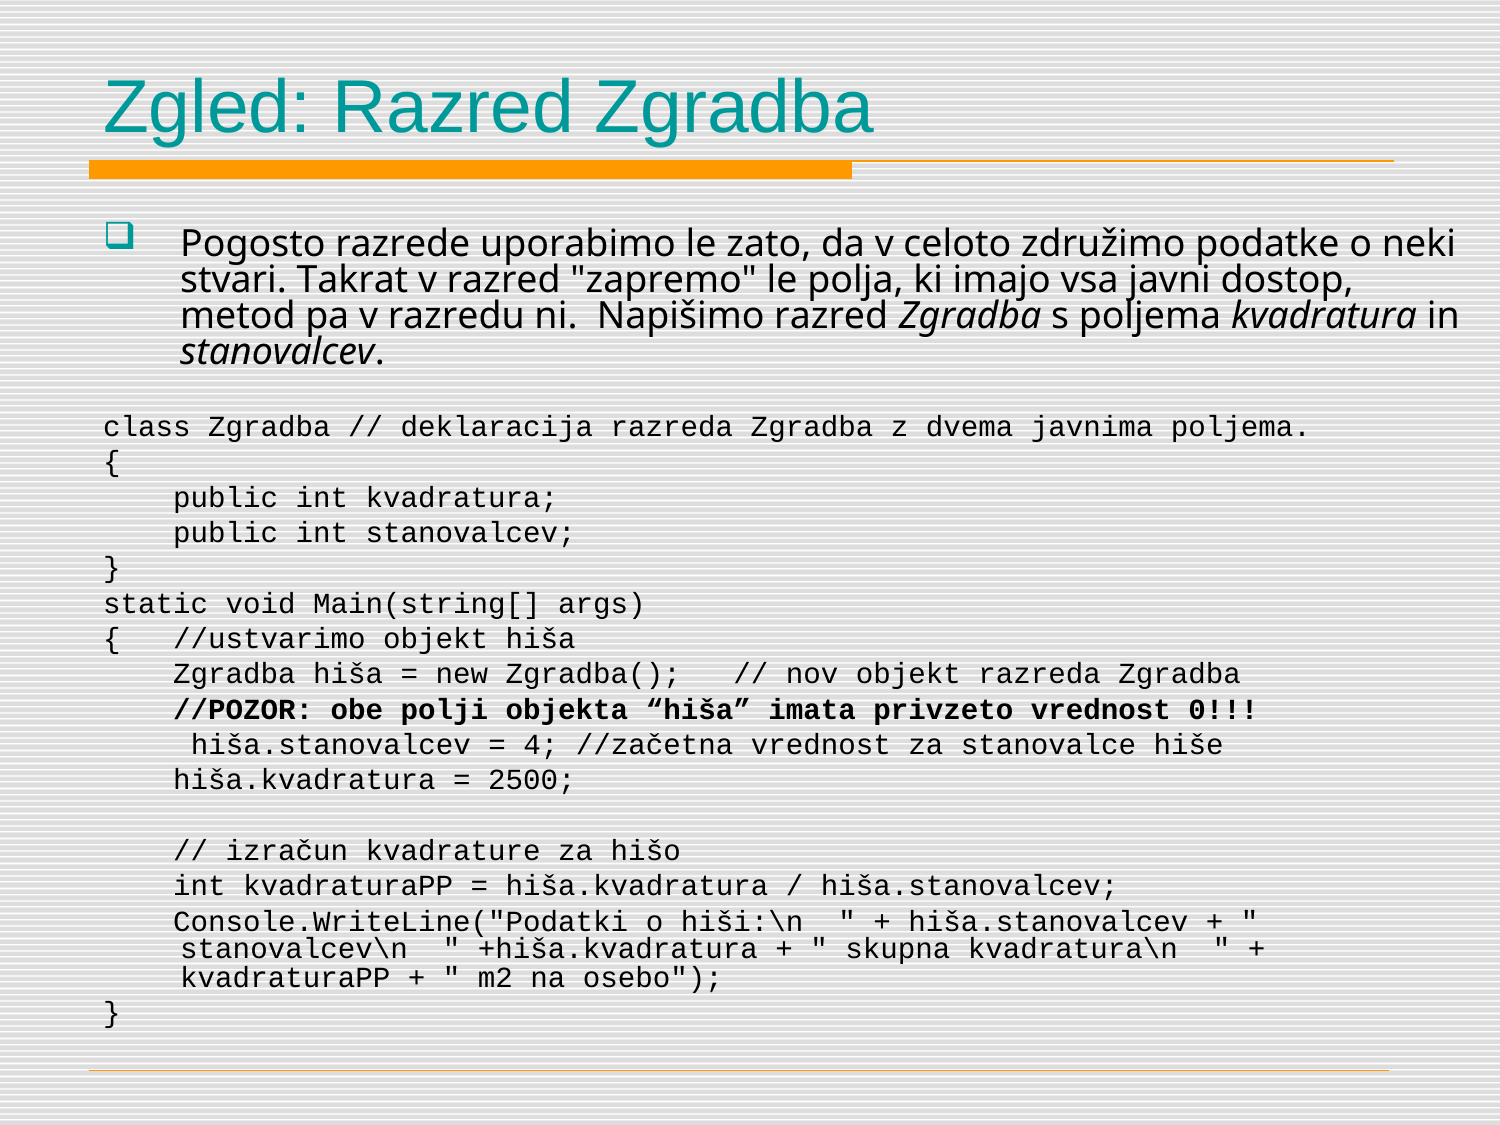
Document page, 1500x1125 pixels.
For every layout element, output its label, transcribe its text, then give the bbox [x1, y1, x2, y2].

picture [0, 0, 1500, 1125]
title Zgled: Razred Zgradba [88, 42, 1401, 155]
list Pogosto razrede uporabimo le zato, da v celoto združimo podatke o neki stvari. Takrat v razred "zapremo" le polja, ki imajo vsa javni dostop, metod pa v razredu ni. Napišimo razred Zgradba s poljema kvadratura in stanovalcev. class Zgradba // deklaracija razreda Zgradba z dvema javnima poljema. { public int kvadratura; public int stanovalcev; } static void Main(string[] args) { //ustvarimo objekt hiša Zgradba hiša = new Zgradba(); // nov objekt razreda Zgradba //POZOR: obe polji objekta “hiša” imata privzeto vrednost 0!!! hiša.stanovalcev = 4; //začetna vrednost za stanovalce hiše hiša.kvadratura = 2500; // izračun kvadrature za hišo int kvadraturaPP = hiša.kvadratura / hiša.stanovalcev; Console.WriteLine("Podatki o hiši:\n " + hiša.stanovalcev + " stanovalcev\n " +hiša.kvadratura + " skupna kvadratura\n " + kvadraturaPP + " m2 na osebo"); } [88, 220, 1483, 1059]
